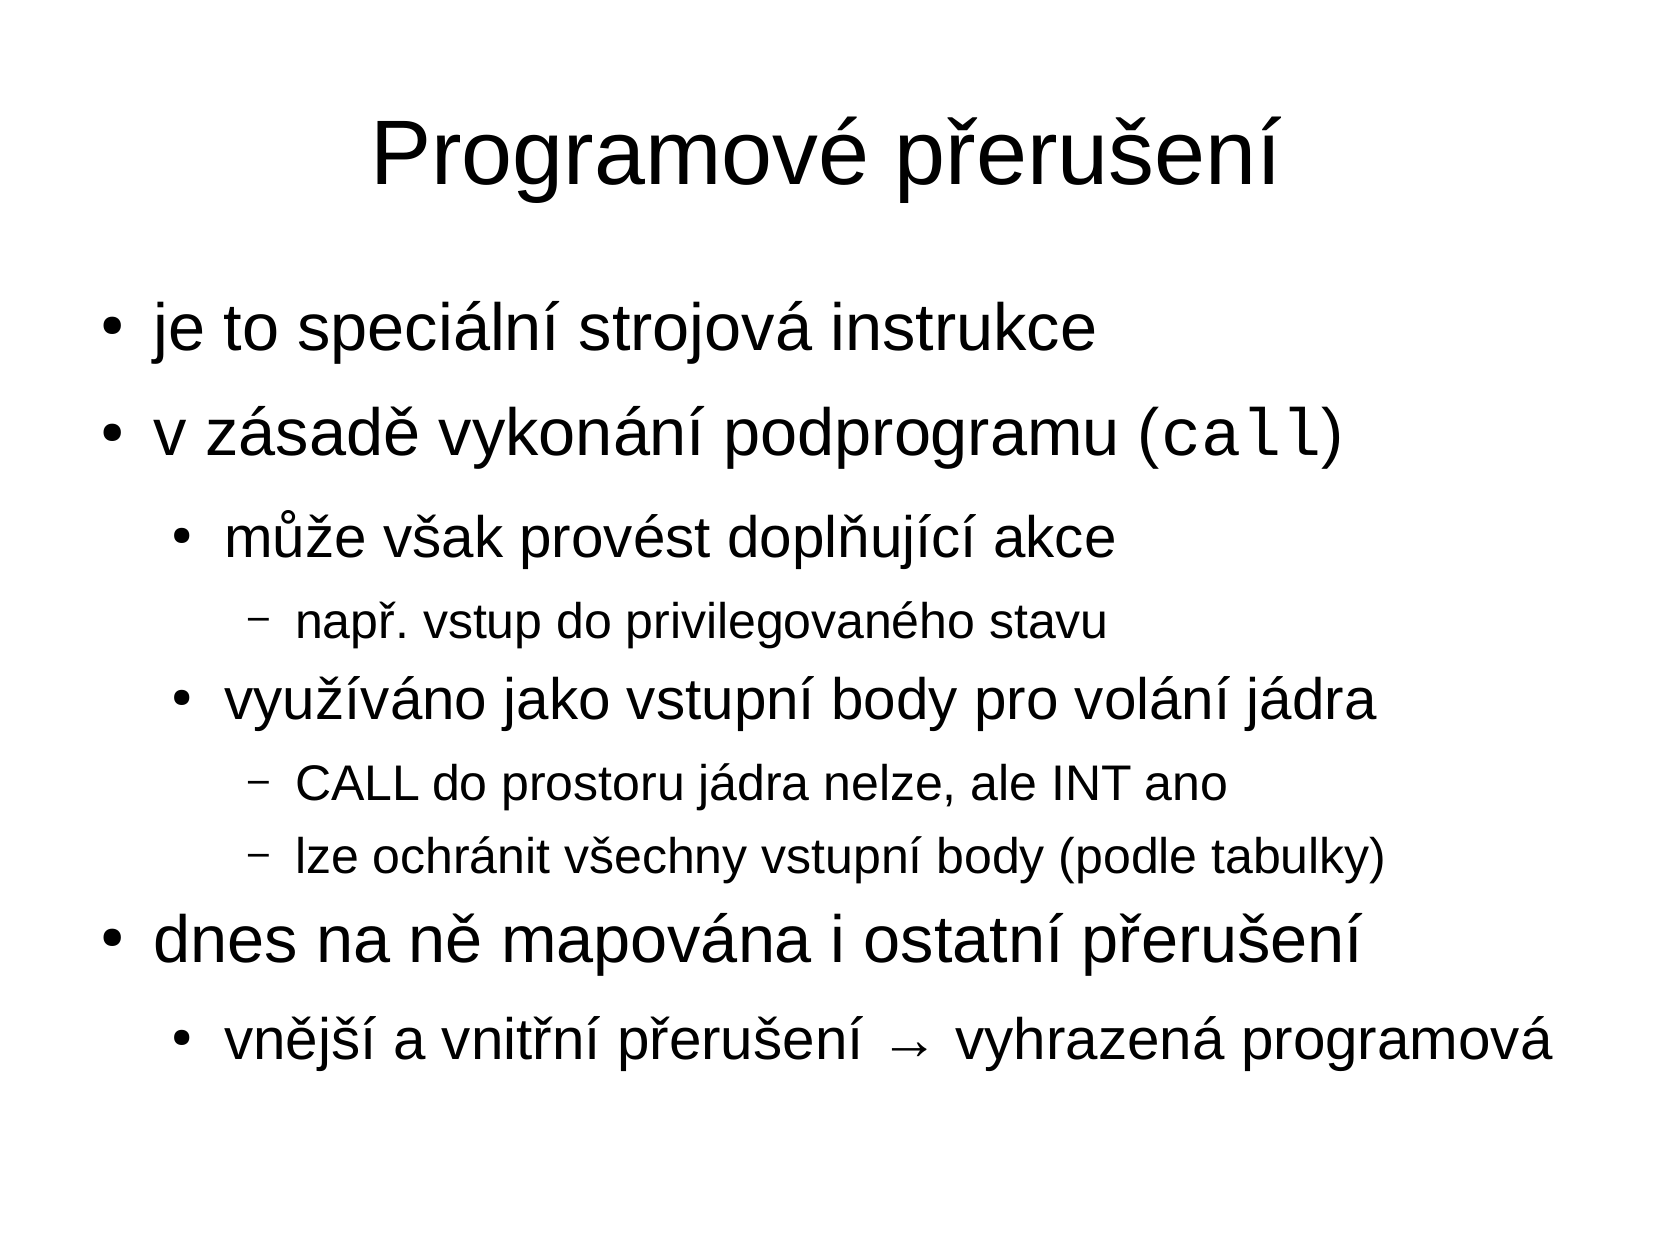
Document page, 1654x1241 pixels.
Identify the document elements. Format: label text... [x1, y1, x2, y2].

title Programové přerušení [82, 56, 1571, 250]
list je to speciální strojová instrukce v zásadě vykonání podprogramu (call) může však provést doplňující akce např. vstup do privilegovaného stavu využíváno jako vstupní body pro volání jádra CALL do prostoru jádra nelze, ale INT ano lze ochránit všechny vstupní body (podle tabulky) dnes na ně mapována i ostatní přerušení vnější a vnitřní přerušení → vyhrazená programová [82, 290, 1571, 1094]
